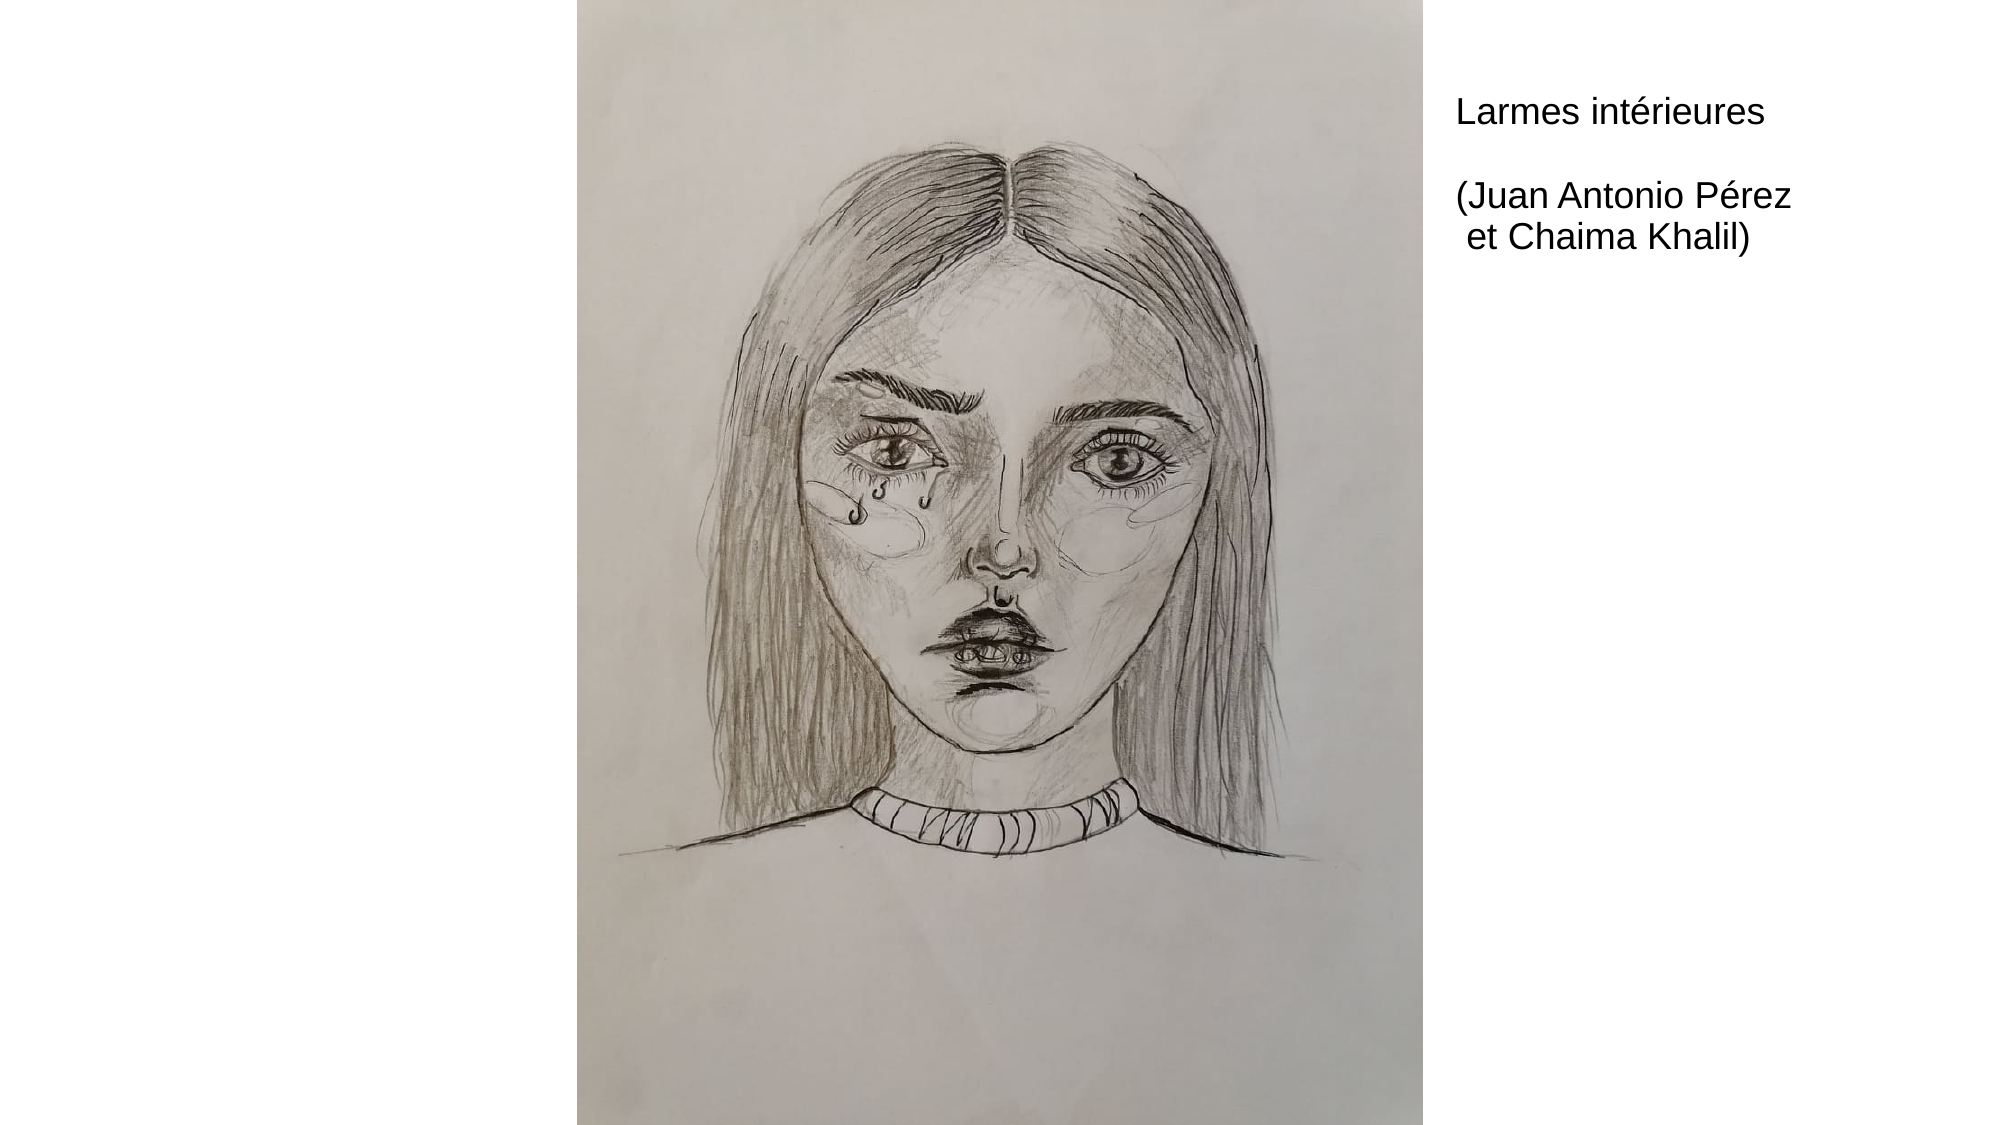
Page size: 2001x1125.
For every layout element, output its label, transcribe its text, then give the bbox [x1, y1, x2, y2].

text_box Larmes intérieures (Juan Antonio Pérez et Chaima Khalil) [1440, 82, 1808, 266]
picture [577, 0, 1423, 1125]
